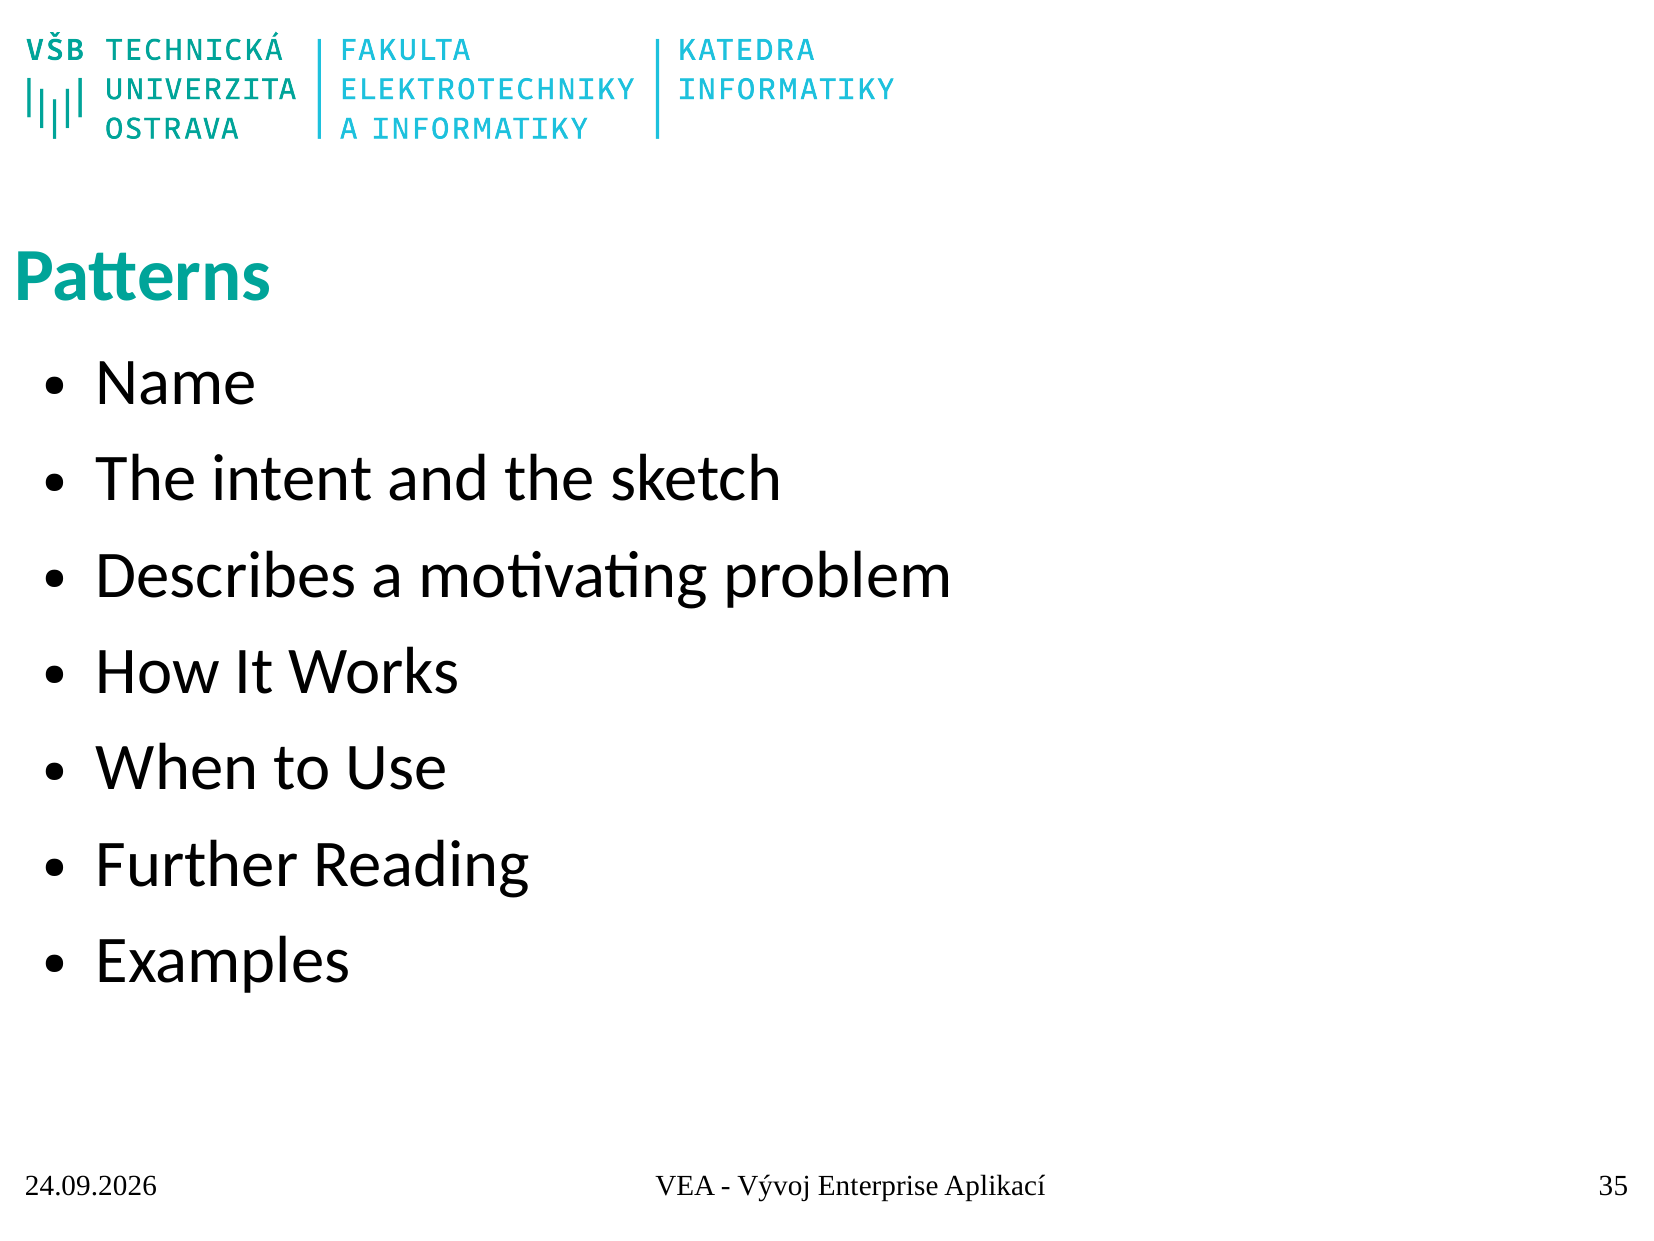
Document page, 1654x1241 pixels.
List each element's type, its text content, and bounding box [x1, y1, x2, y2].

list Name The intent and the sketch Describes a motivating problem How It Works When to Use Further Reading Examples [24, 354, 1629, 1146]
title Patterns [14, 165, 1619, 319]
picture [26, 31, 894, 139]
